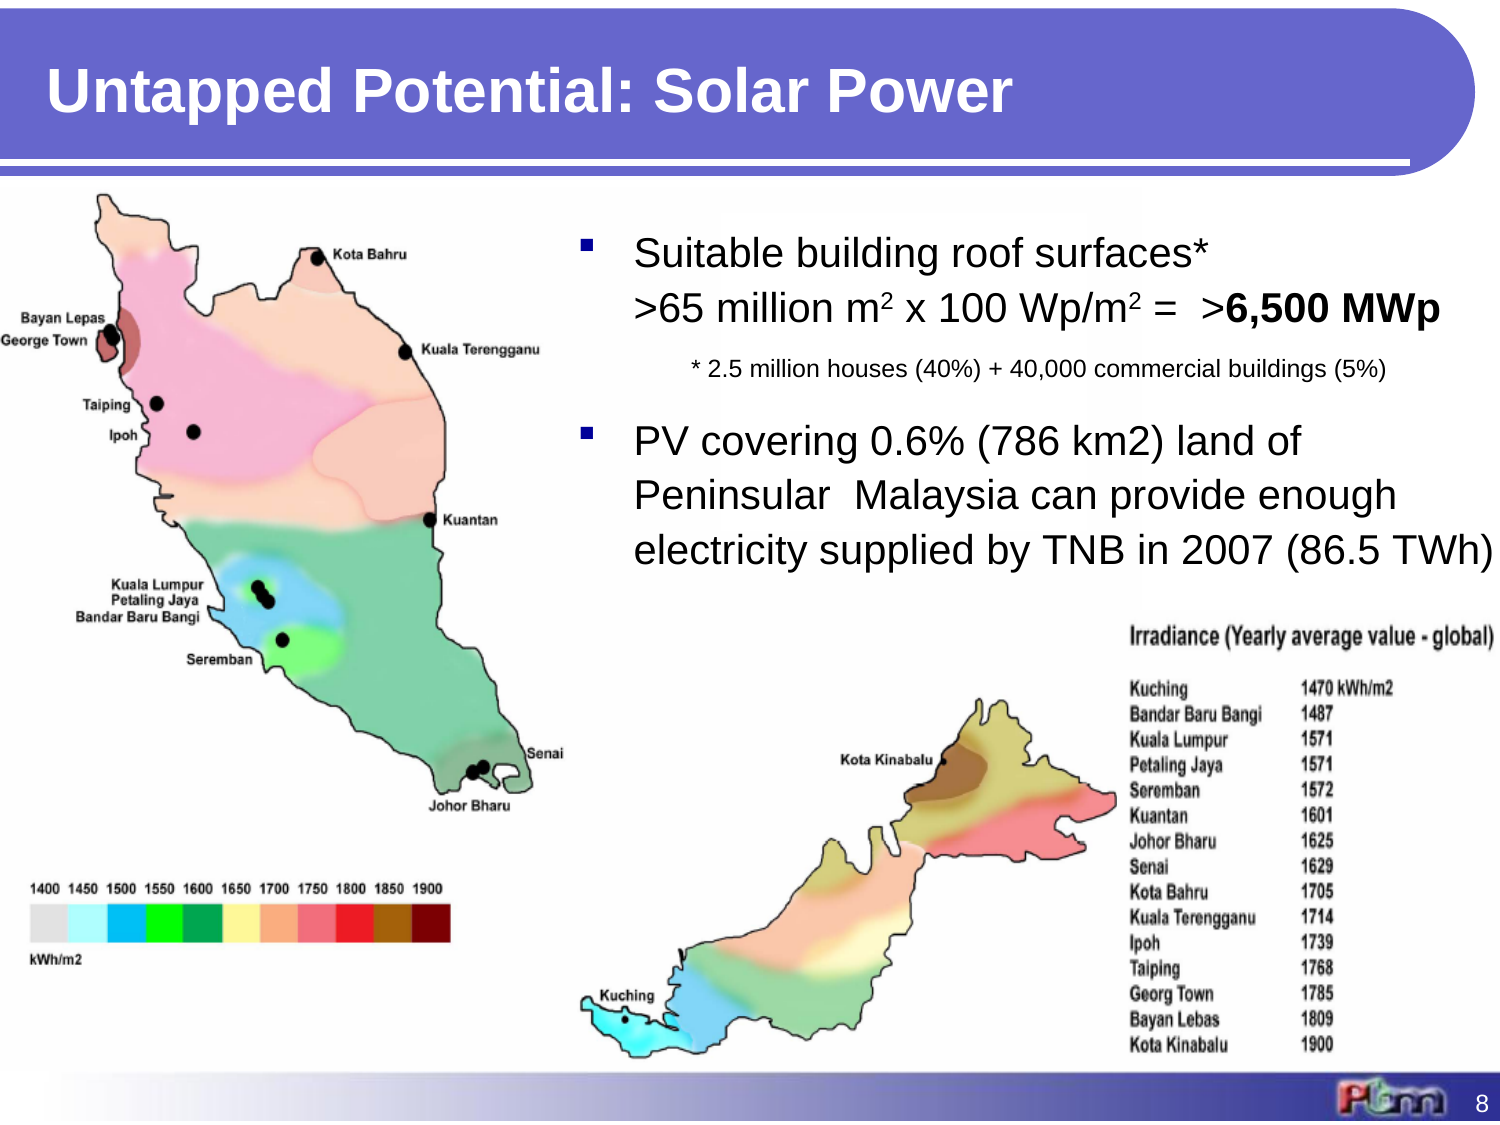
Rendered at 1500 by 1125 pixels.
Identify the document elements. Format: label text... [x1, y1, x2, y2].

text_box <編號> [1154, 1070, 1500, 1125]
title Untapped Potential: Solar Power [31, 12, 1417, 163]
picture [0, 187, 1500, 1121]
text_box Suitable building roof surfaces* >65 million m2 x 100 Wp/m2 = >6,500 MWp * 2.5 million houses (40%) + 40,000 commercial buildings (5%) PV covering 0.6% (786 km2) land of Peninsular Malaysia can provide enough electricity supplied by TNB in 2007 (86.5 TWh) [562, 210, 1500, 581]
